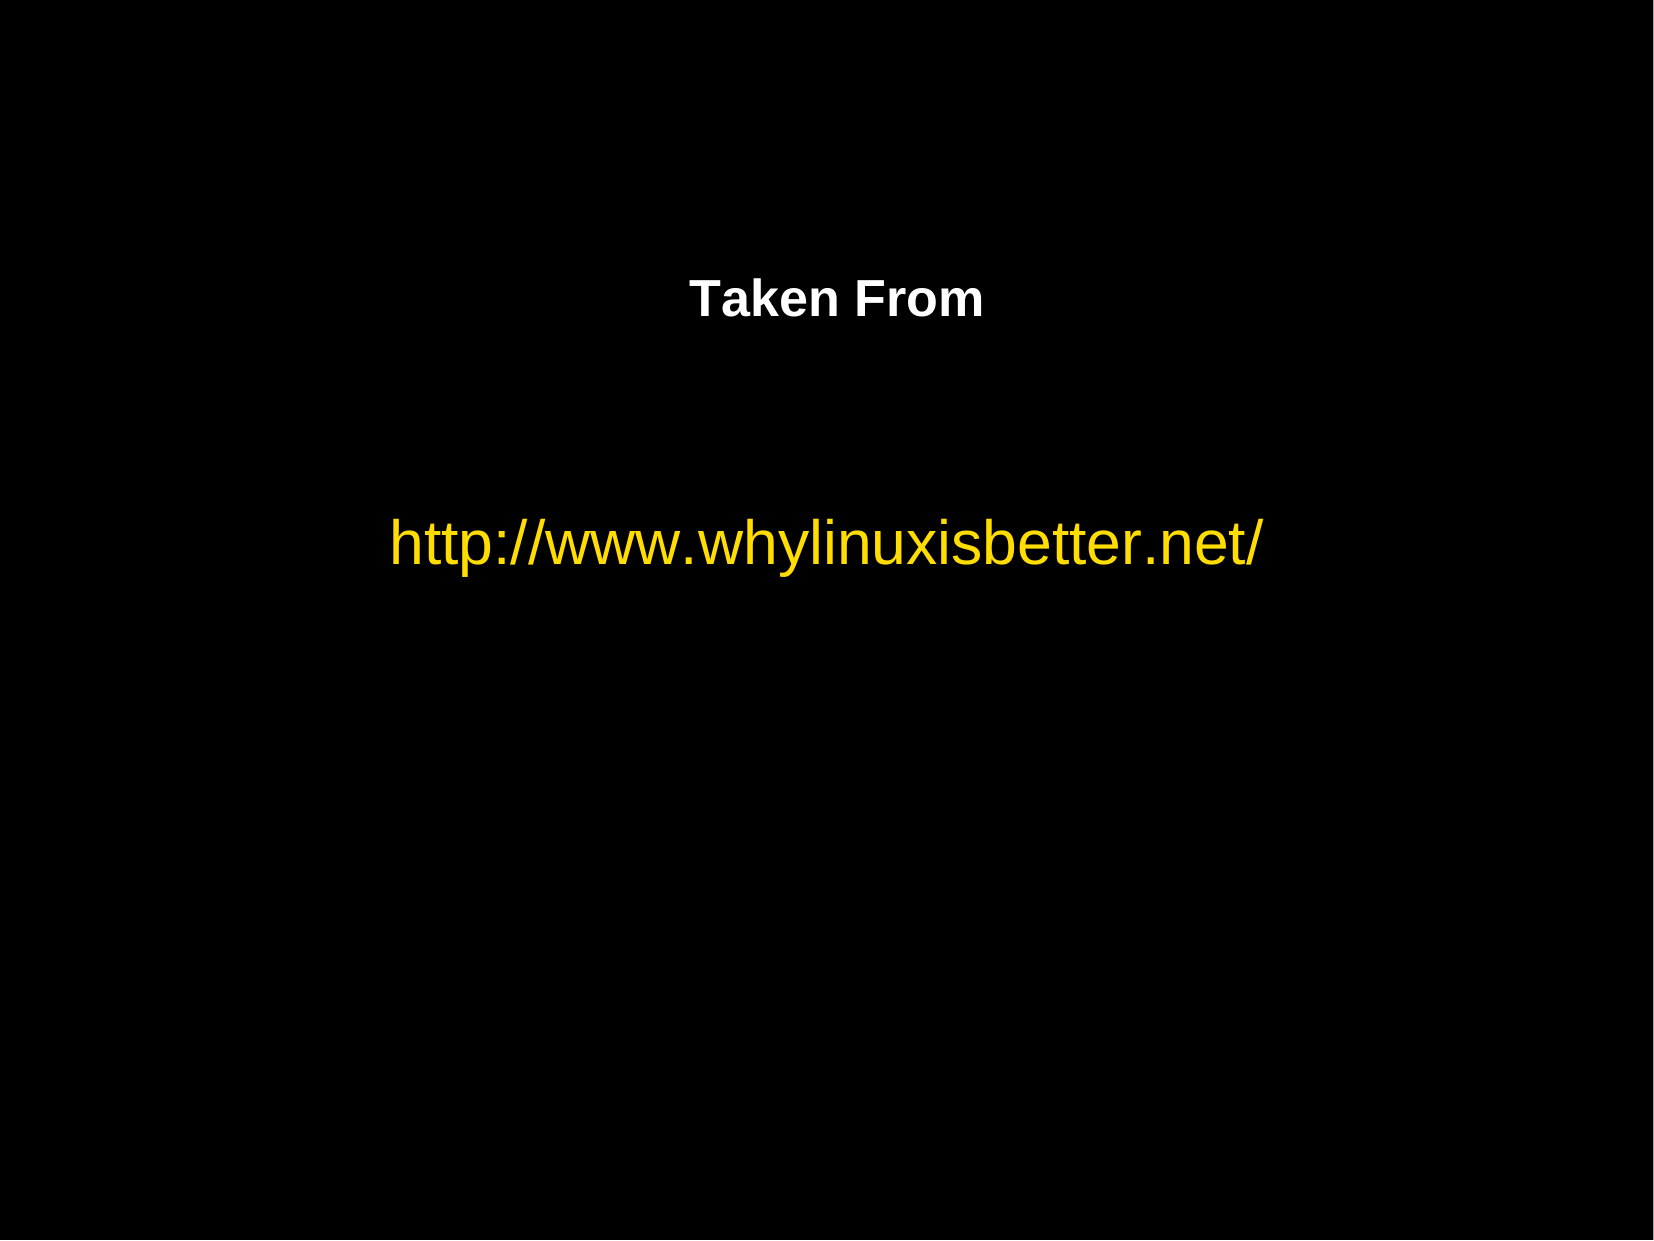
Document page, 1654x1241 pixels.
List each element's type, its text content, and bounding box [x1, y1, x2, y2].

text_box Taken From [675, 262, 1000, 375]
text_box http://www.whylinuxisbetter.net/ [375, 375, 1388, 650]
